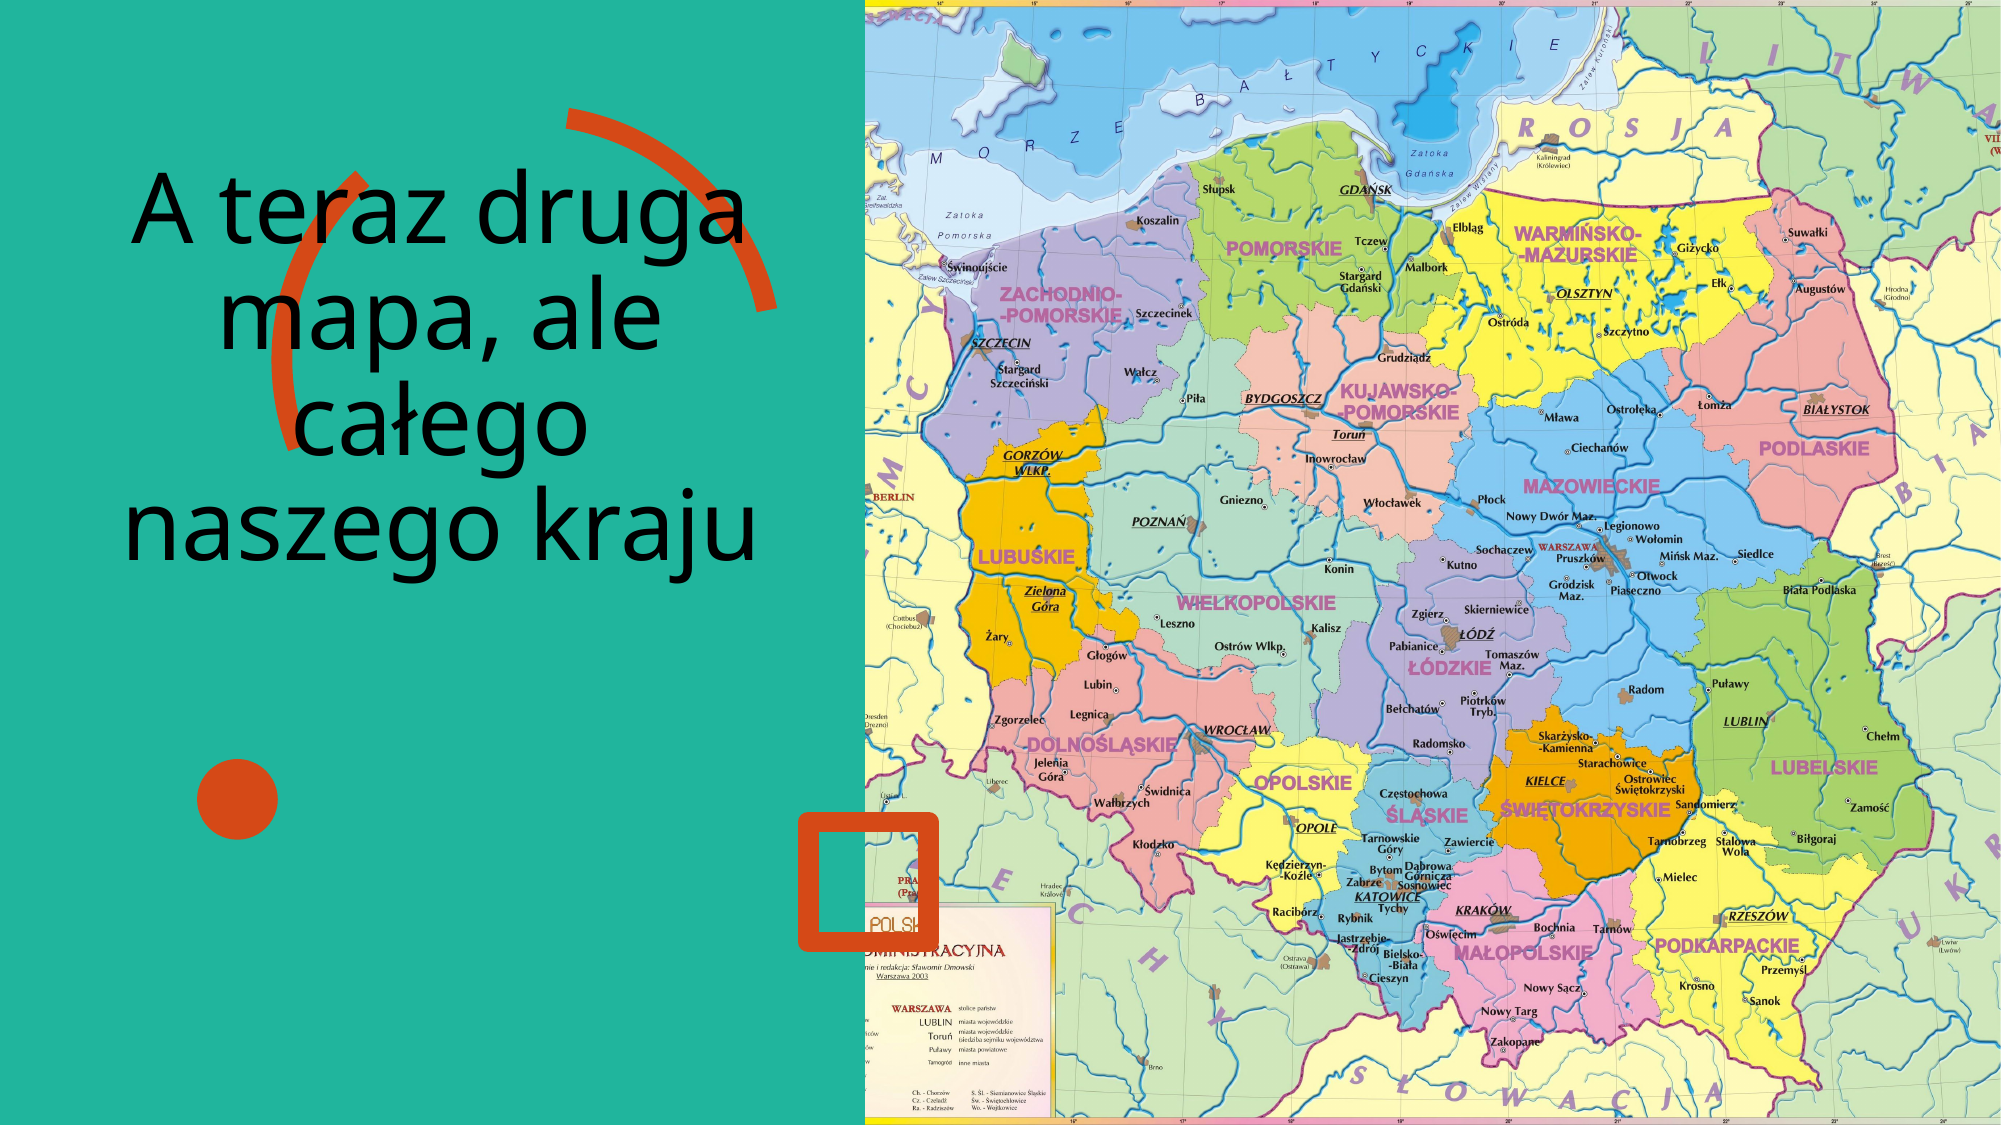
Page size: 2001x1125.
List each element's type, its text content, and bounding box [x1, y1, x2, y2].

text_box [0, 0, 865, 1125]
title A teraz druga mapa, ale całego naszego kraju [105, 130, 777, 590]
text_box [819, 832, 865, 932]
picture [865, 0, 2000, 1125]
picture [865, 832, 918, 932]
